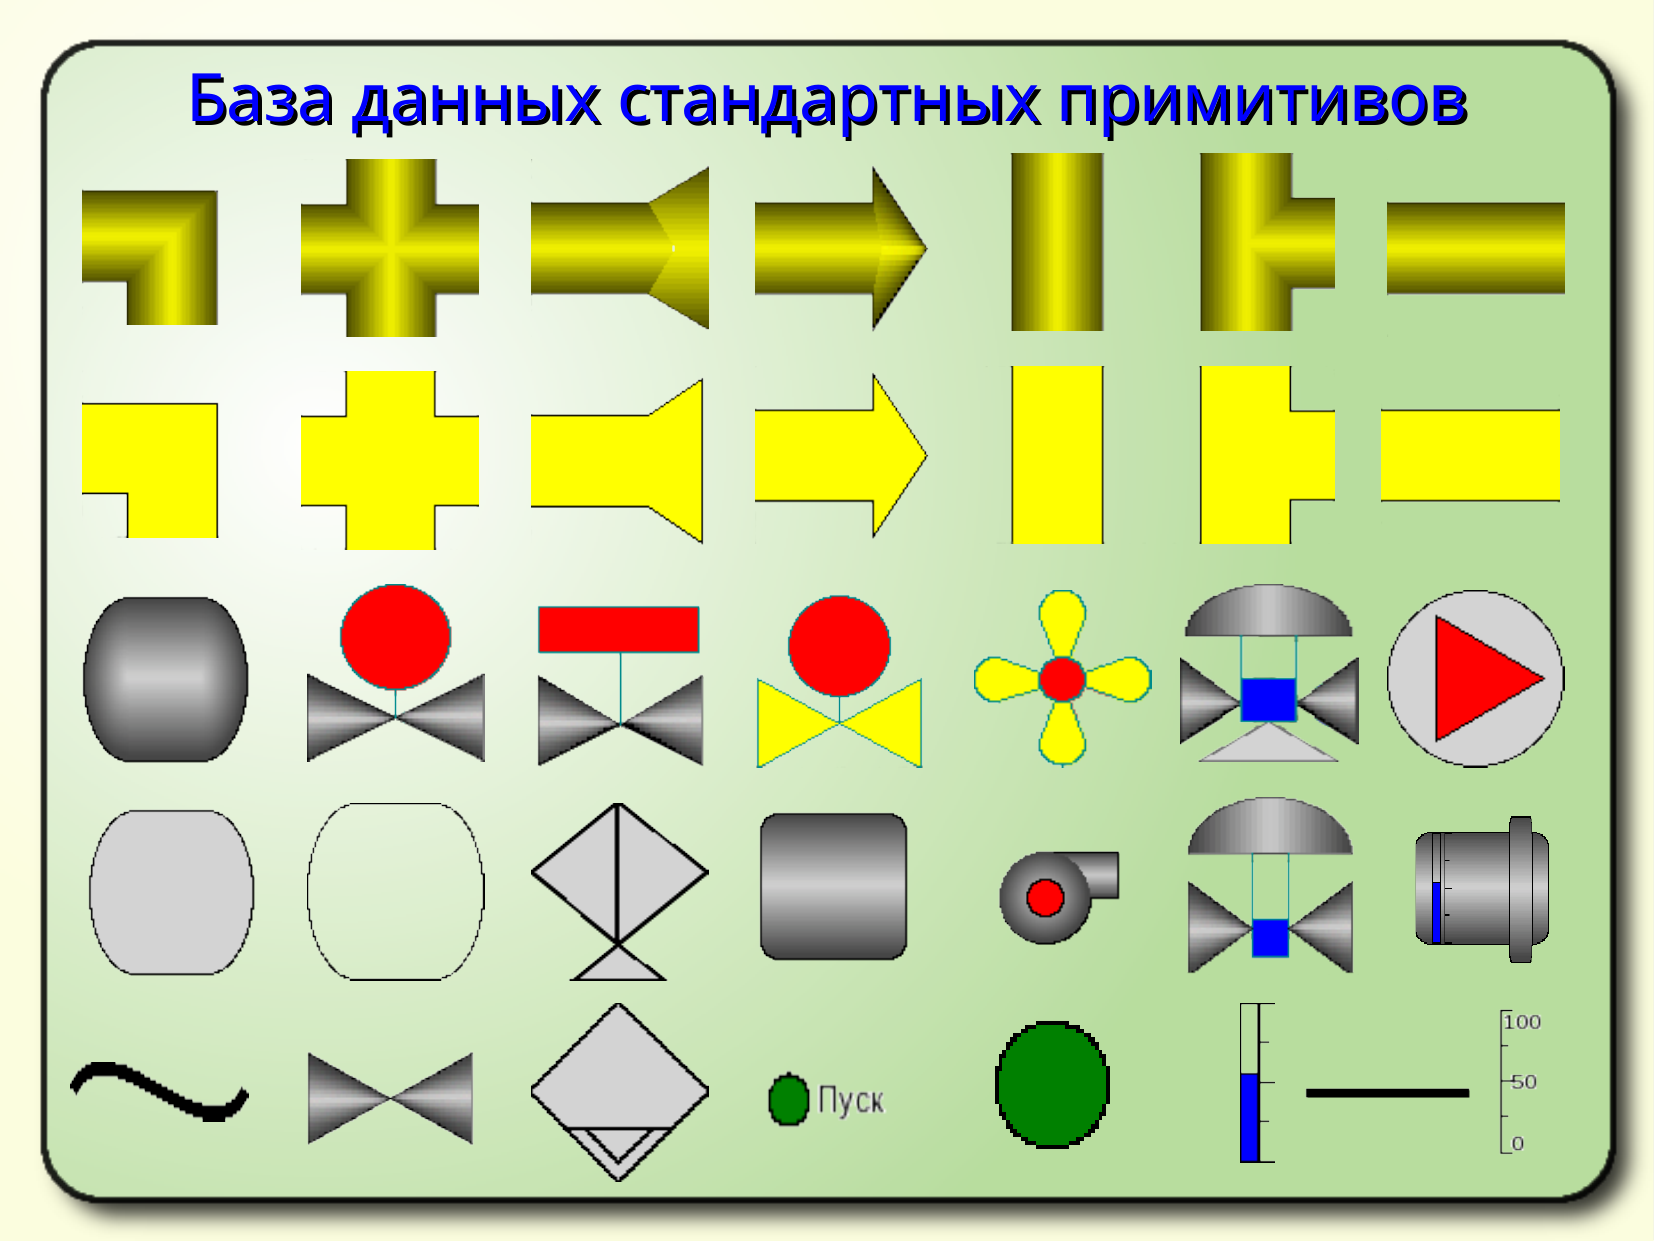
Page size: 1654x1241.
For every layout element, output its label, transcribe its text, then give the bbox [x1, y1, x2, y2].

picture [0, 0, 1654, 1241]
title База данных стандартных примитивов [121, 35, 1533, 154]
